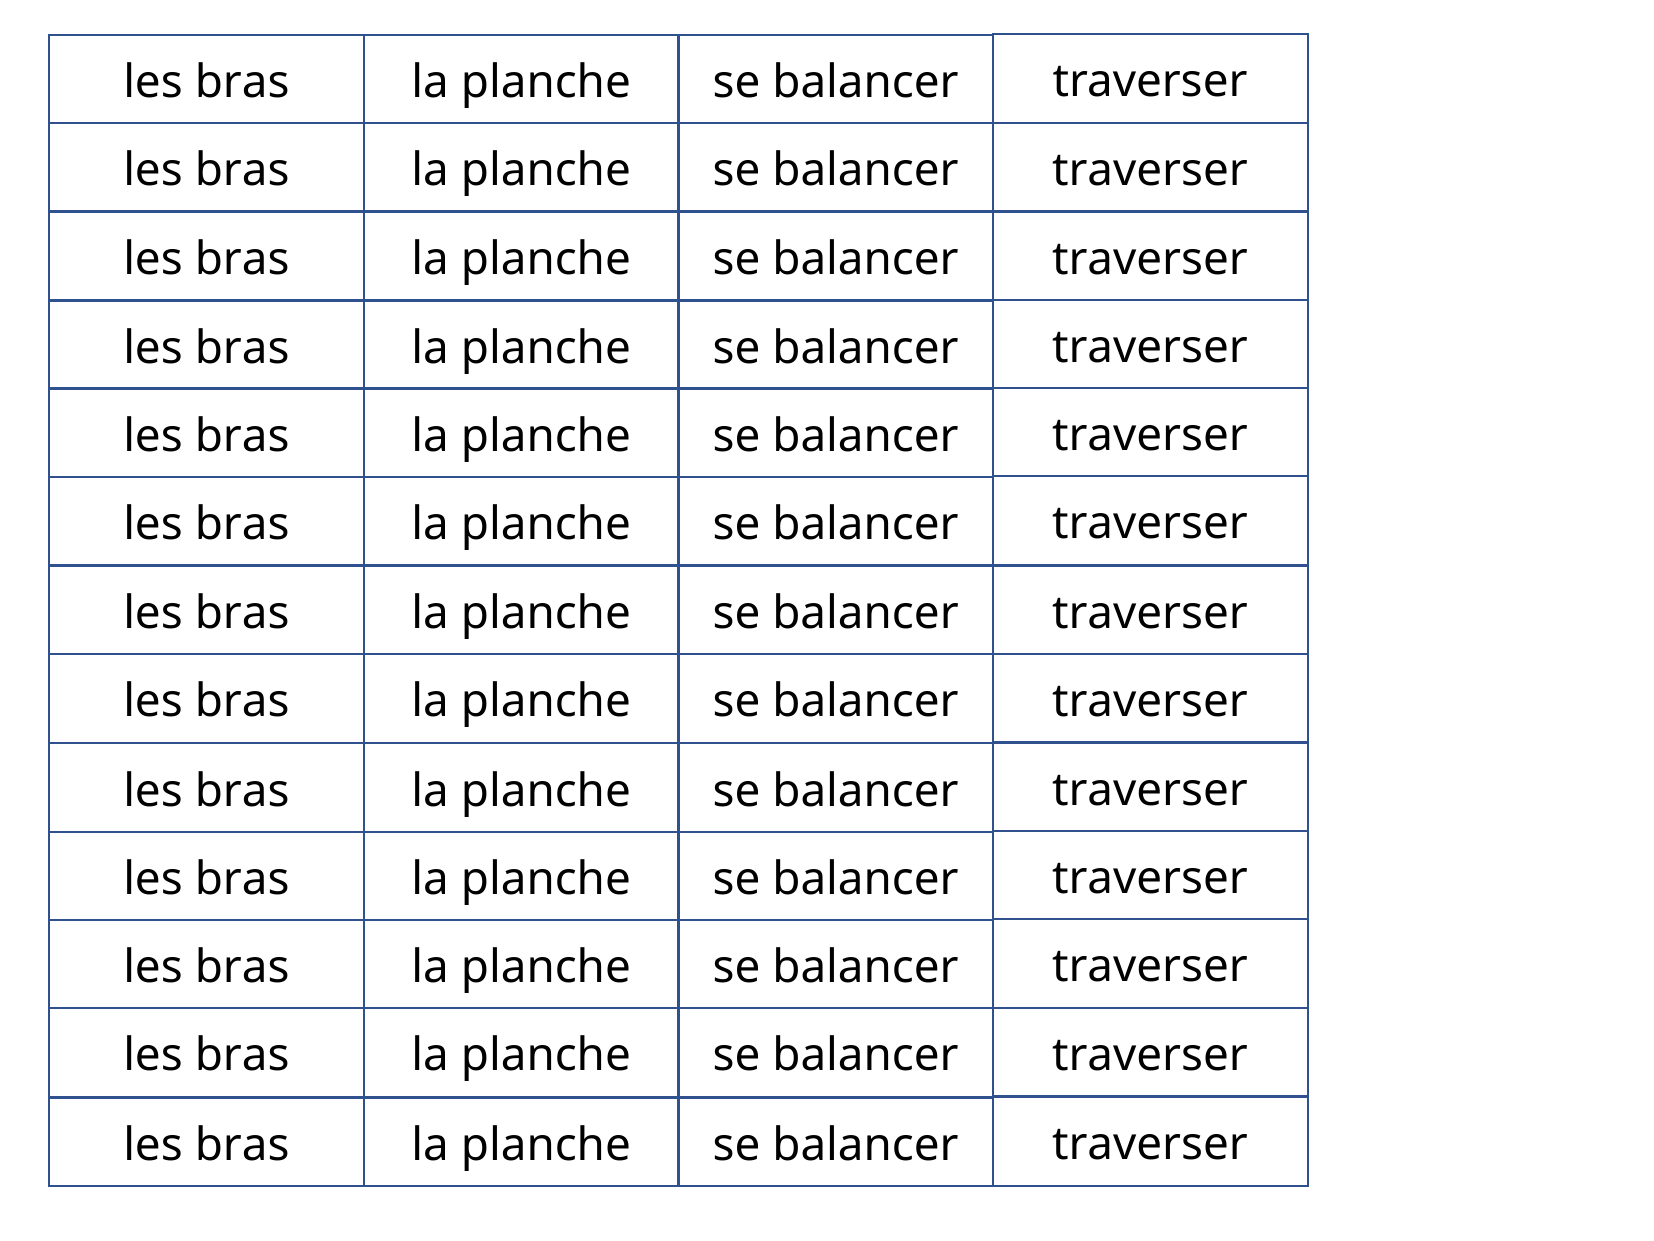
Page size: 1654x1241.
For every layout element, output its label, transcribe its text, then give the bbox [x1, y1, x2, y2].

text_box se balancer [678, 477, 993, 565]
text_box traverser [993, 831, 1308, 919]
text_box la planche [364, 389, 678, 477]
text_box les bras [49, 654, 364, 743]
text_box traverser [993, 212, 1308, 300]
text_box traverser [993, 388, 1308, 476]
text_box les bras [49, 35, 364, 123]
text_box se balancer [678, 566, 993, 654]
text_box traverser [993, 743, 1308, 831]
text_box se balancer [678, 654, 993, 743]
text_box se balancer [678, 1008, 993, 1097]
text_box se balancer [678, 832, 993, 920]
text_box la planche [364, 123, 678, 211]
text_box les bras [49, 389, 364, 477]
text_box traverser [993, 1097, 1308, 1186]
text_box les bras [49, 1008, 364, 1097]
text_box se balancer [678, 920, 993, 1008]
text_box la planche [364, 212, 678, 301]
text_box la planche [364, 743, 678, 832]
text_box se balancer [678, 212, 993, 301]
text_box la planche [364, 35, 678, 123]
text_box se balancer [678, 389, 993, 477]
text_box les bras [49, 212, 364, 301]
text_box les bras [49, 477, 364, 565]
text_box traverser [993, 476, 1308, 565]
text_box traverser [993, 1008, 1308, 1096]
text_box traverser [993, 566, 1308, 654]
text_box la planche [364, 1008, 678, 1097]
text_box la planche [364, 301, 678, 389]
text_box les bras [49, 566, 364, 654]
text_box se balancer [678, 743, 993, 832]
text_box les bras [49, 123, 364, 211]
text_box les bras [49, 1098, 364, 1186]
text_box se balancer [678, 123, 993, 211]
text_box les bras [49, 301, 364, 389]
text_box les bras [49, 743, 364, 832]
text_box se balancer [678, 35, 993, 123]
text_box la planche [364, 832, 678, 920]
text_box les bras [49, 832, 364, 920]
text_box traverser [993, 300, 1308, 388]
text_box la planche [364, 1098, 678, 1186]
text_box la planche [364, 566, 678, 654]
text_box la planche [364, 477, 678, 565]
text_box traverser [993, 654, 1308, 742]
text_box la planche [364, 920, 678, 1008]
text_box se balancer [678, 1098, 993, 1186]
text_box traverser [993, 123, 1308, 211]
text_box se balancer [678, 301, 993, 389]
text_box les bras [49, 920, 364, 1008]
text_box la planche [364, 654, 678, 743]
text_box traverser [993, 34, 1308, 123]
text_box traverser [993, 919, 1308, 1008]
